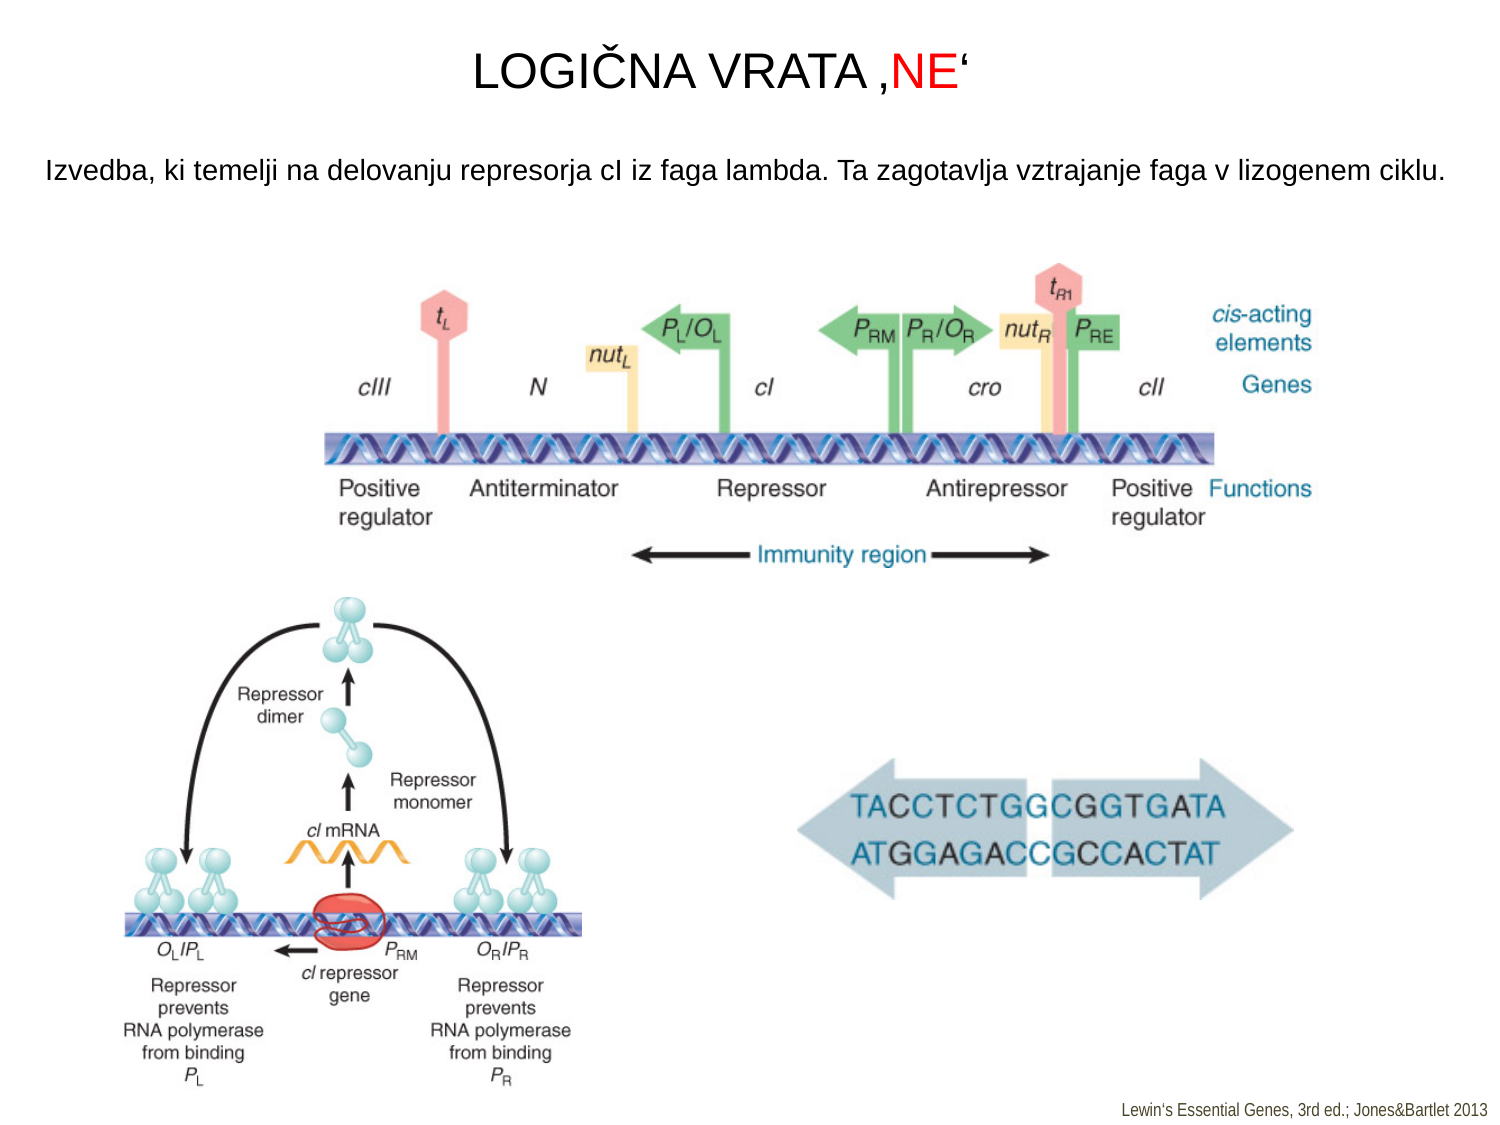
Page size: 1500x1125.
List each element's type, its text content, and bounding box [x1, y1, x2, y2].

text_box Izvedba, ki temelji na delovanju represorja cI iz faga lambda. Ta zagotavlja vztrajanje faga v lizogenem ciklu. [30, 143, 1464, 194]
text_box Lewin‘s Essential Genes, 3rd ed.; Jones&Bartlet 2013 [1106, 1089, 1500, 1125]
picture [123, 597, 582, 1090]
picture [324, 263, 1319, 568]
text_box LOGIČNA VRATA ‚NE‘ [457, 30, 986, 106]
picture [797, 758, 1294, 900]
